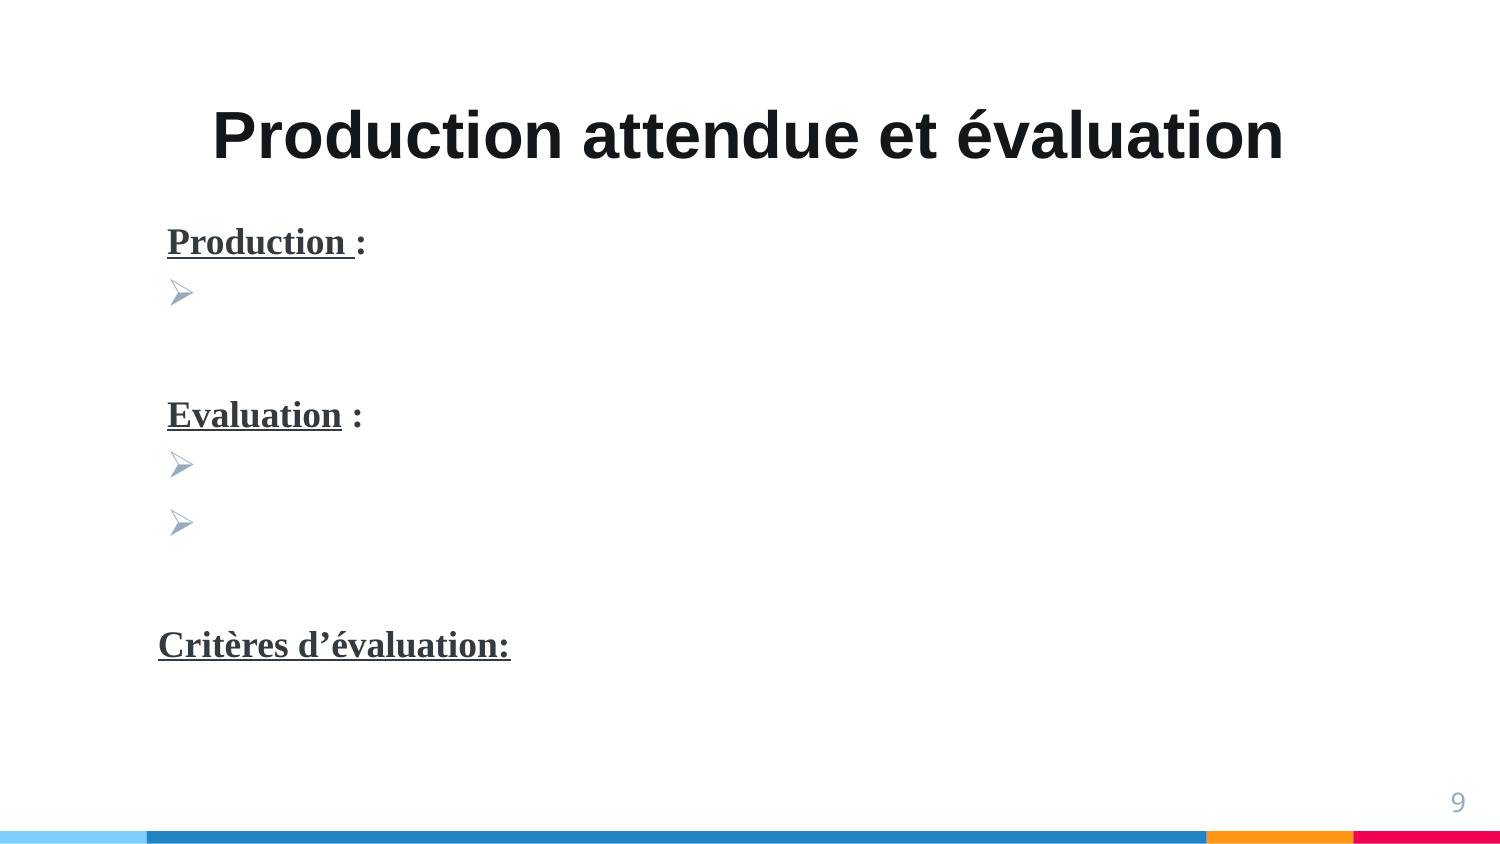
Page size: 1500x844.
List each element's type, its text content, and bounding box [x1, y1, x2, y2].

list Production : Evaluation : Critères d’évaluation: [133, 202, 1417, 822]
slide_number <number> [1391, 770, 1482, 822]
title Production attendue et évaluation [0, 46, 1500, 188]
